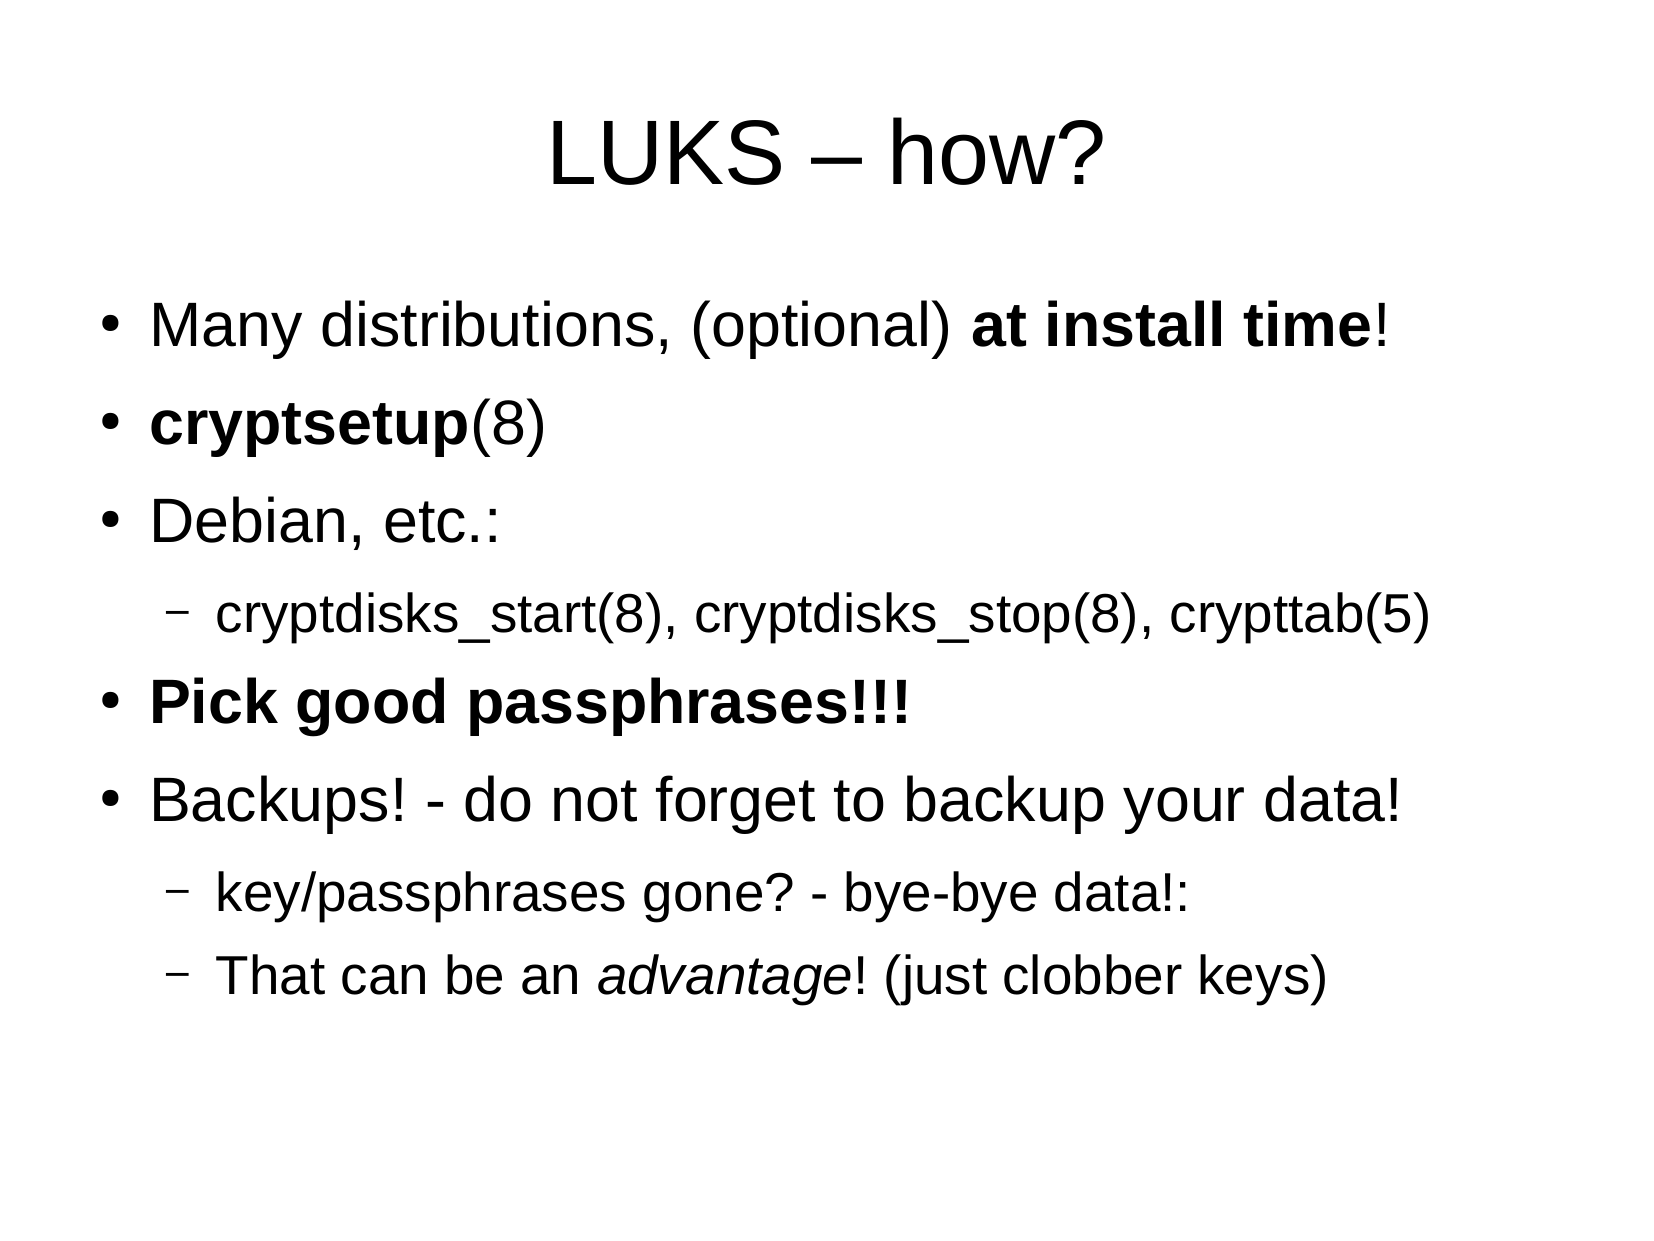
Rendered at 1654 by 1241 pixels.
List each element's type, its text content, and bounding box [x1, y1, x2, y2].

list Many distributions, (optional) at install time! cryptsetup(8) Debian, etc.: cryptdisks_start(8), cryptdisks_stop(8), crypttab(5) Pick good passphrases!!! Backups! - do not forget to backup your data! key/passphrases gone? - bye-bye data!: That can be an advantage! (just clobber keys) [82, 290, 1538, 1010]
title LUKS – how? [82, 49, 1571, 257]
